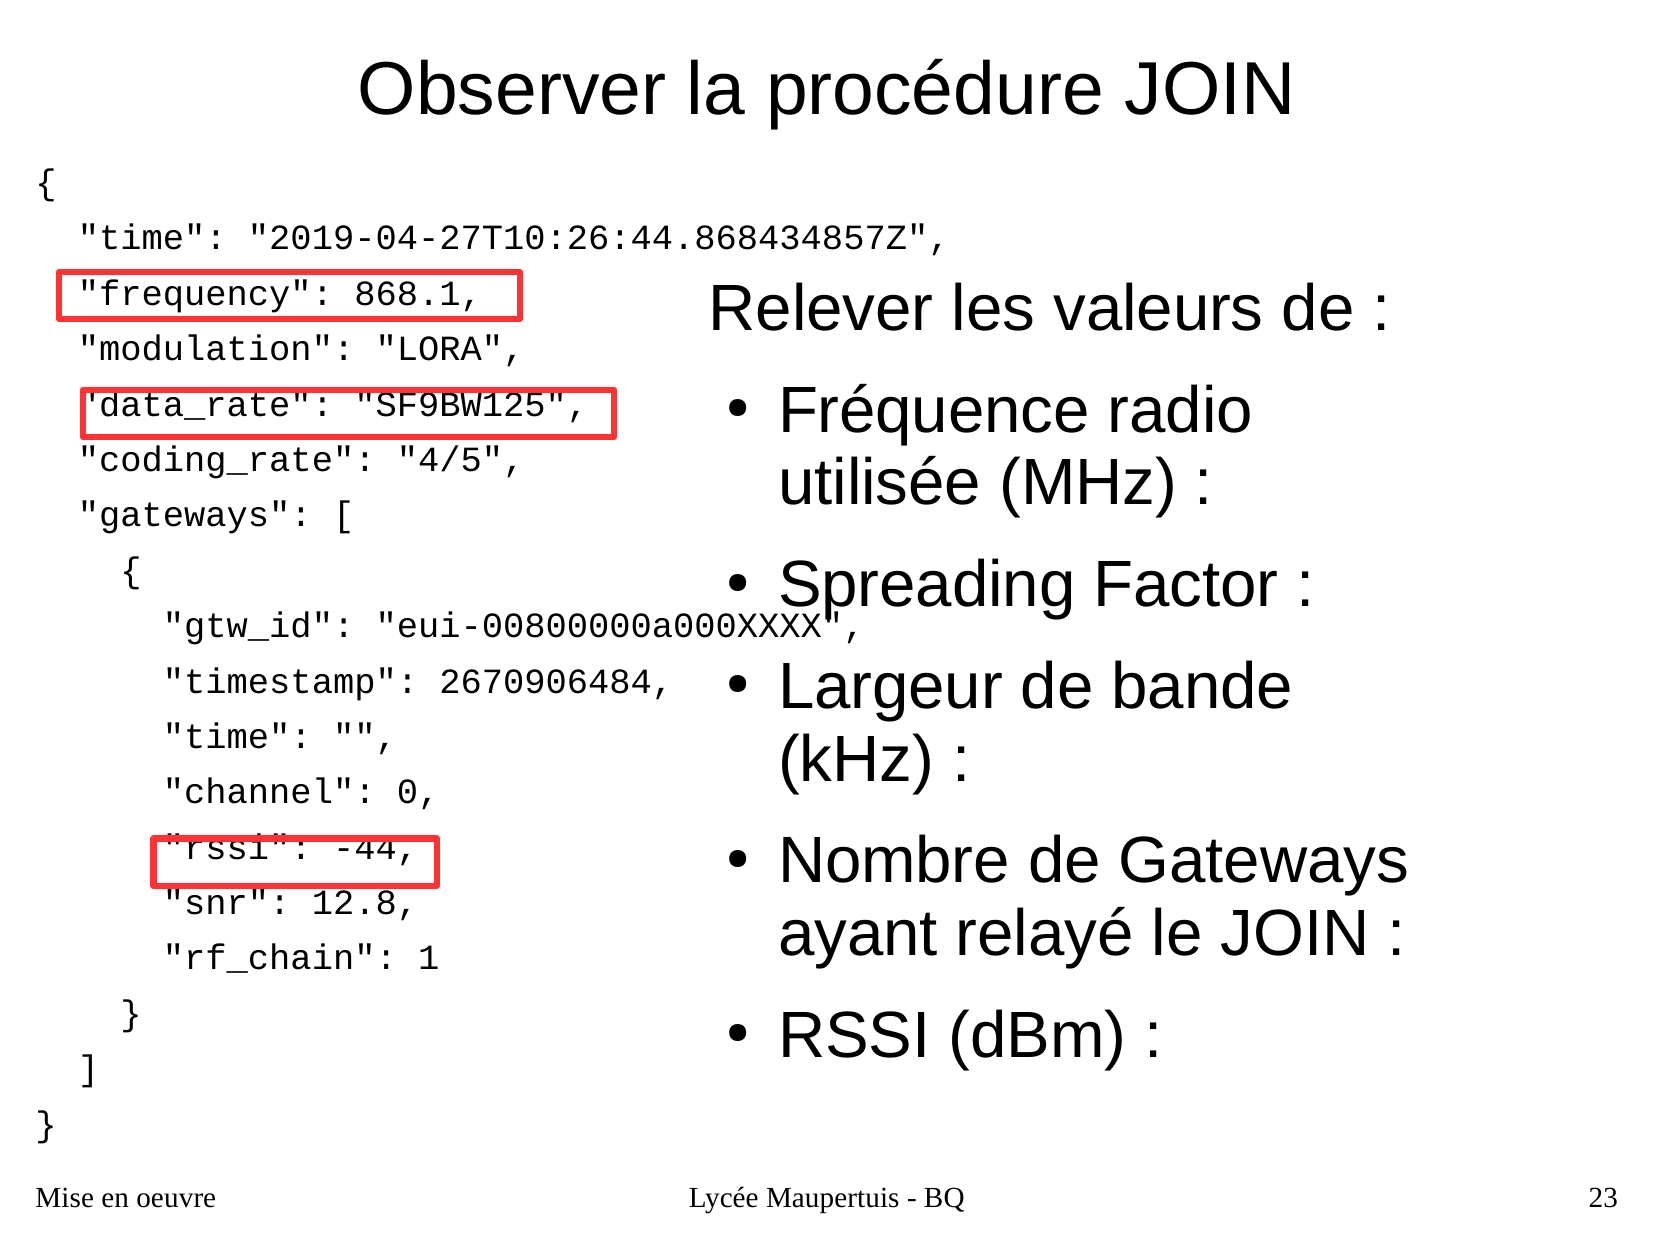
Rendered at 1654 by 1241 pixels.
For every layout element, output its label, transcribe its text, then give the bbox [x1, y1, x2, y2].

title Observer la procédure JOIN [35, 35, 1619, 142]
list Relever les valeurs de : Fréquence radio utilisée (MHz) : Spreading Factor : Largeur de bande (kHz) : Nombre de Gateways ayant relayé le JOIN : RSSI (dBm) : [708, 271, 1430, 1075]
list { "time": "2019-04-27T10:26:44.868434857Z", "frequency": 868.1, "modulation": "LORA", "data_rate": "SF9BW125", "coding_rate": "4/5", "gateways": [ { "gtw_id": "eui-00800000a000XXXX", "timestamp": 2670906484, "time": "", "channel": 0, "rssi": -44, "snr": 12.8, "rf_chain": 1 } ] } [35, 165, 1004, 1170]
